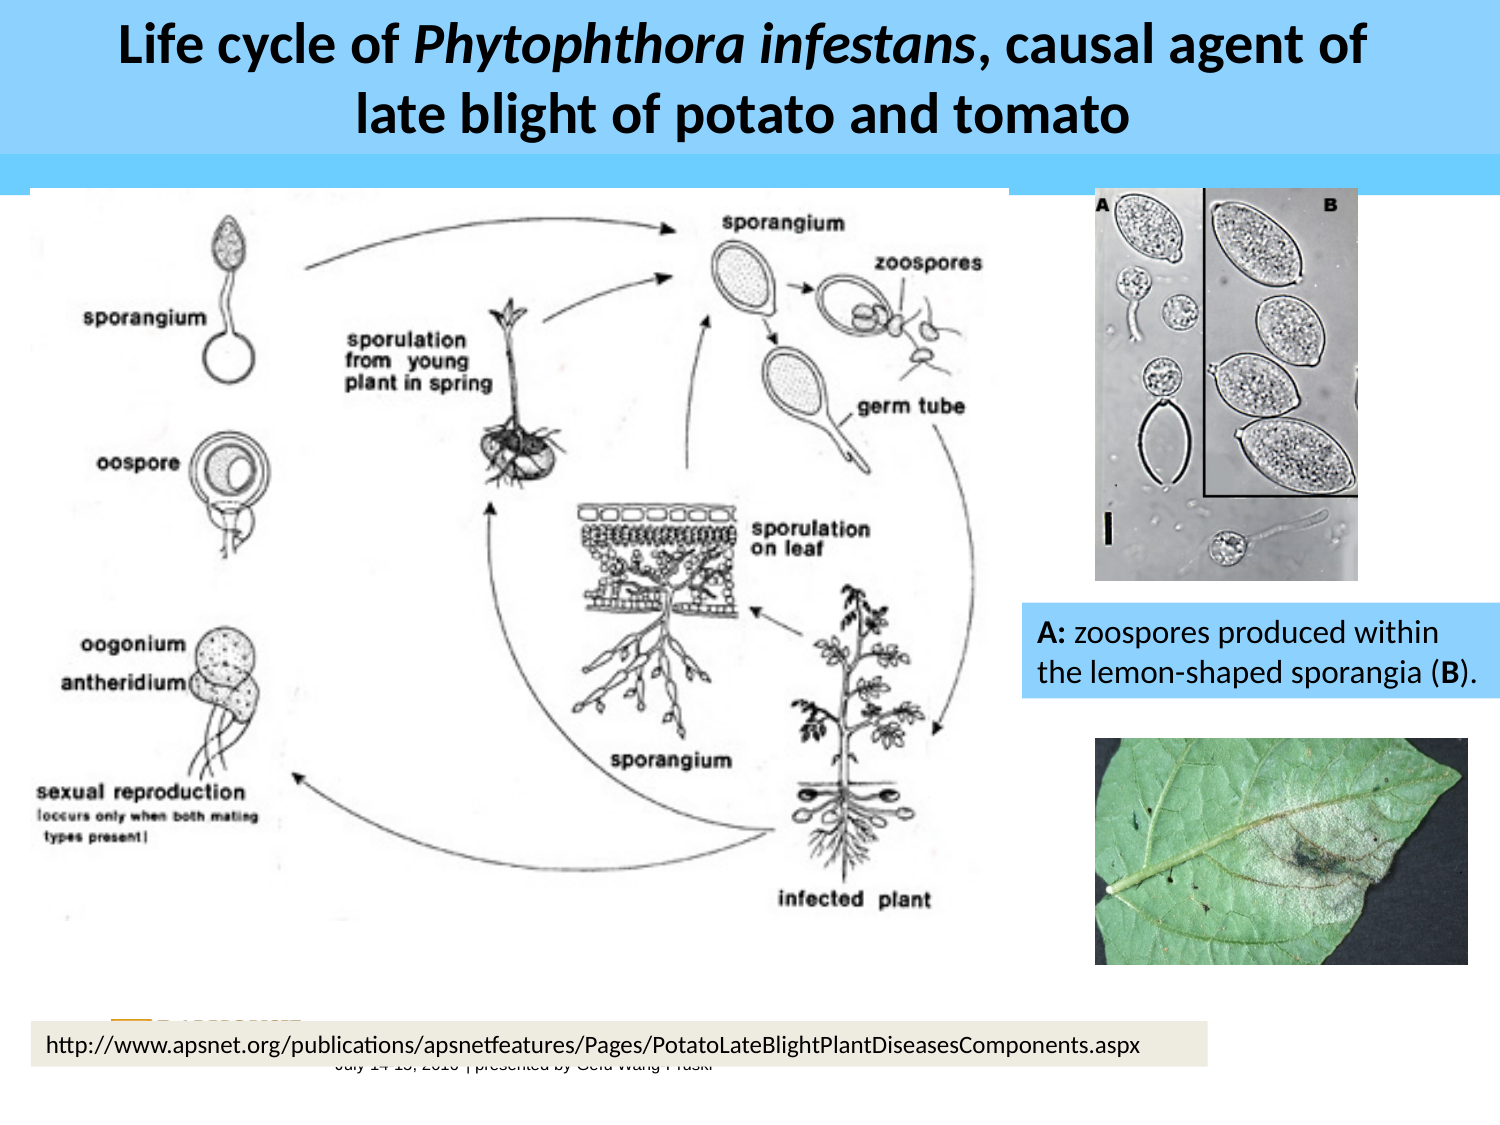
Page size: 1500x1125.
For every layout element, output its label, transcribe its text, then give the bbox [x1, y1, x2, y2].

picture [1095, 738, 1468, 965]
text_box http://www.apsnet.org/publications/apsnetfeatures/Pages/PotatoLateBlightPlantDiseasesComponents.aspx [30, 1021, 1208, 1067]
text_box A: zoospores produced within the lemon-shaped sporangia (B). [1022, 602, 1500, 699]
picture [1095, 189, 1358, 581]
picture [30, 189, 1009, 921]
text_box Life cycle of Phytophthora infestans, causal agent of late blight of potato and tomato [0, 0, 1500, 154]
